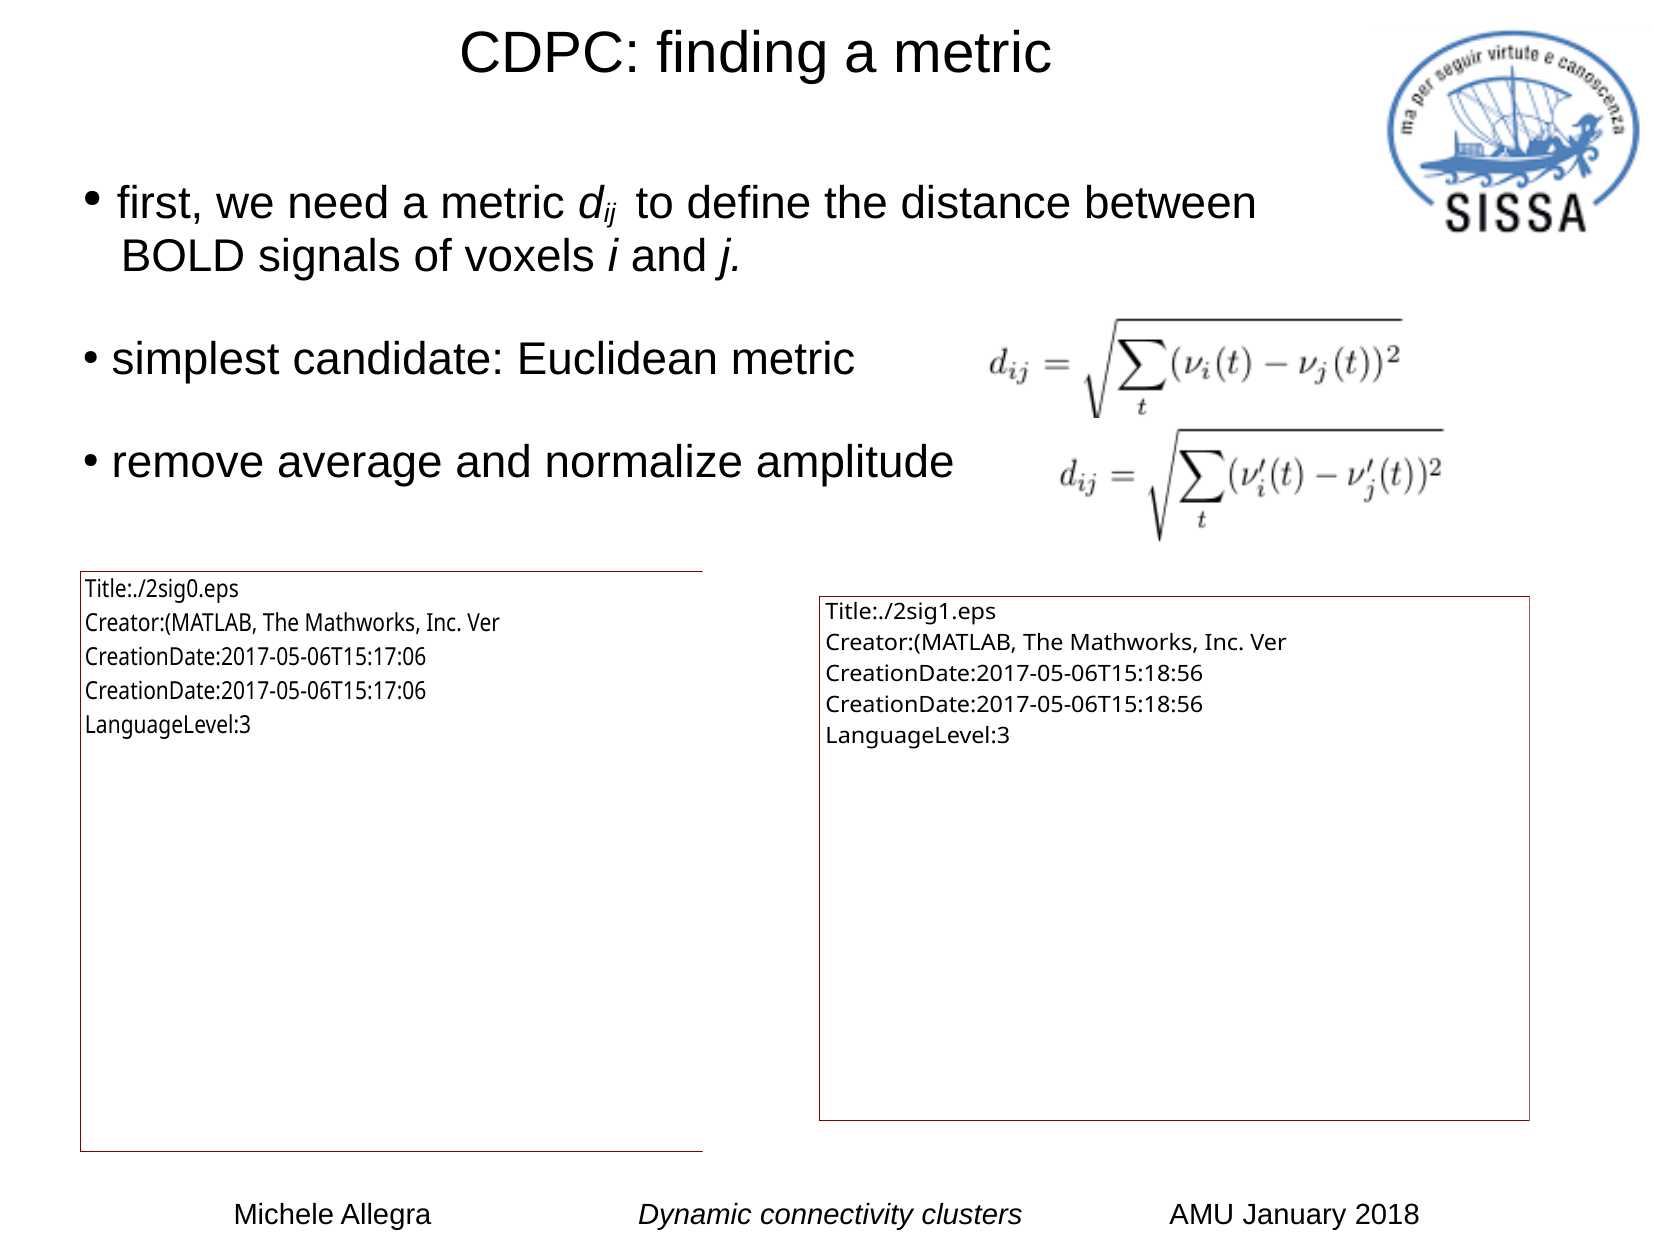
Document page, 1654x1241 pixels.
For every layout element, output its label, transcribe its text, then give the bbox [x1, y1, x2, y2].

picture [817, 594, 1530, 1121]
picture [974, 295, 1455, 557]
text_box [825, 689, 1538, 1128]
title Michele Allegra Dynamic connectivity clusters AMU January 2018 [82, 1177, 1572, 1241]
subtitle first, we need a metric dij to define the distance between BOLD signals of voxels i and j. simplest candidate: Euclidean metric remove average and normalize amplitude [82, 72, 1538, 1177]
picture [1372, 27, 1654, 238]
title CDPC: finding a metric [212, 0, 1300, 72]
picture [78, 569, 703, 1152]
